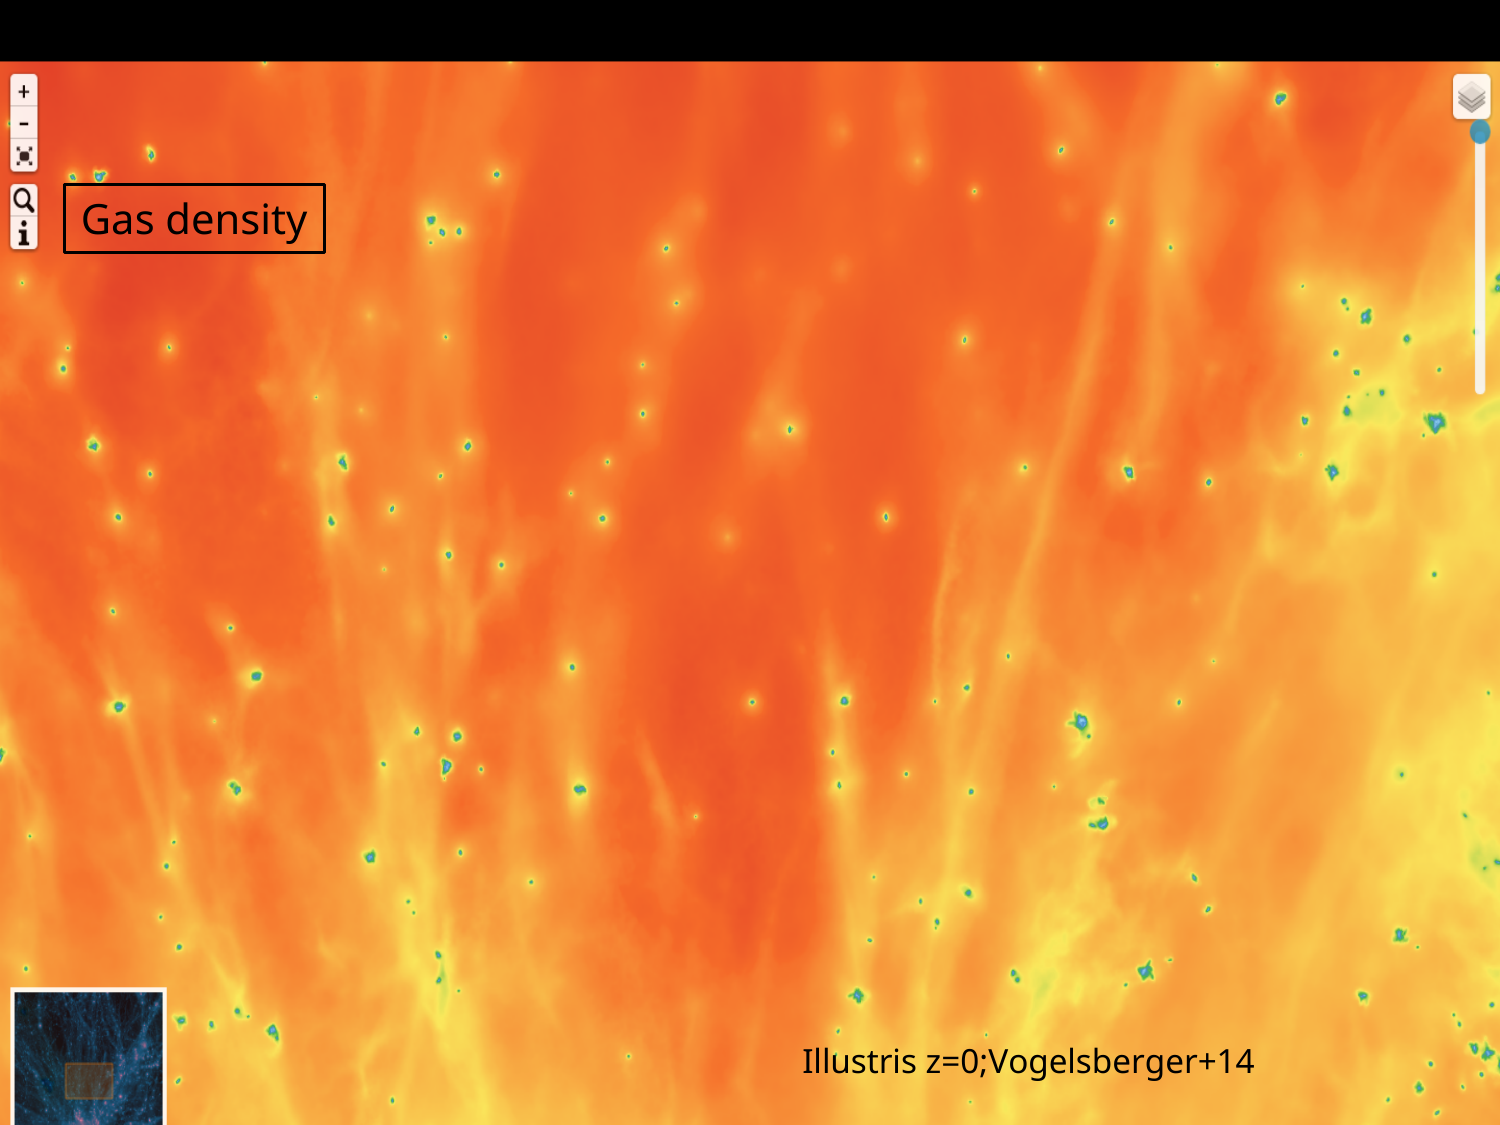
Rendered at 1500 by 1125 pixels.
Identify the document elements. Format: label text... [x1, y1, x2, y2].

text_box Gas density [64, 184, 323, 253]
text_box Illustris z=0;Vogelsberger+14 [787, 1032, 1278, 1088]
picture [0, 0, 1500, 1125]
